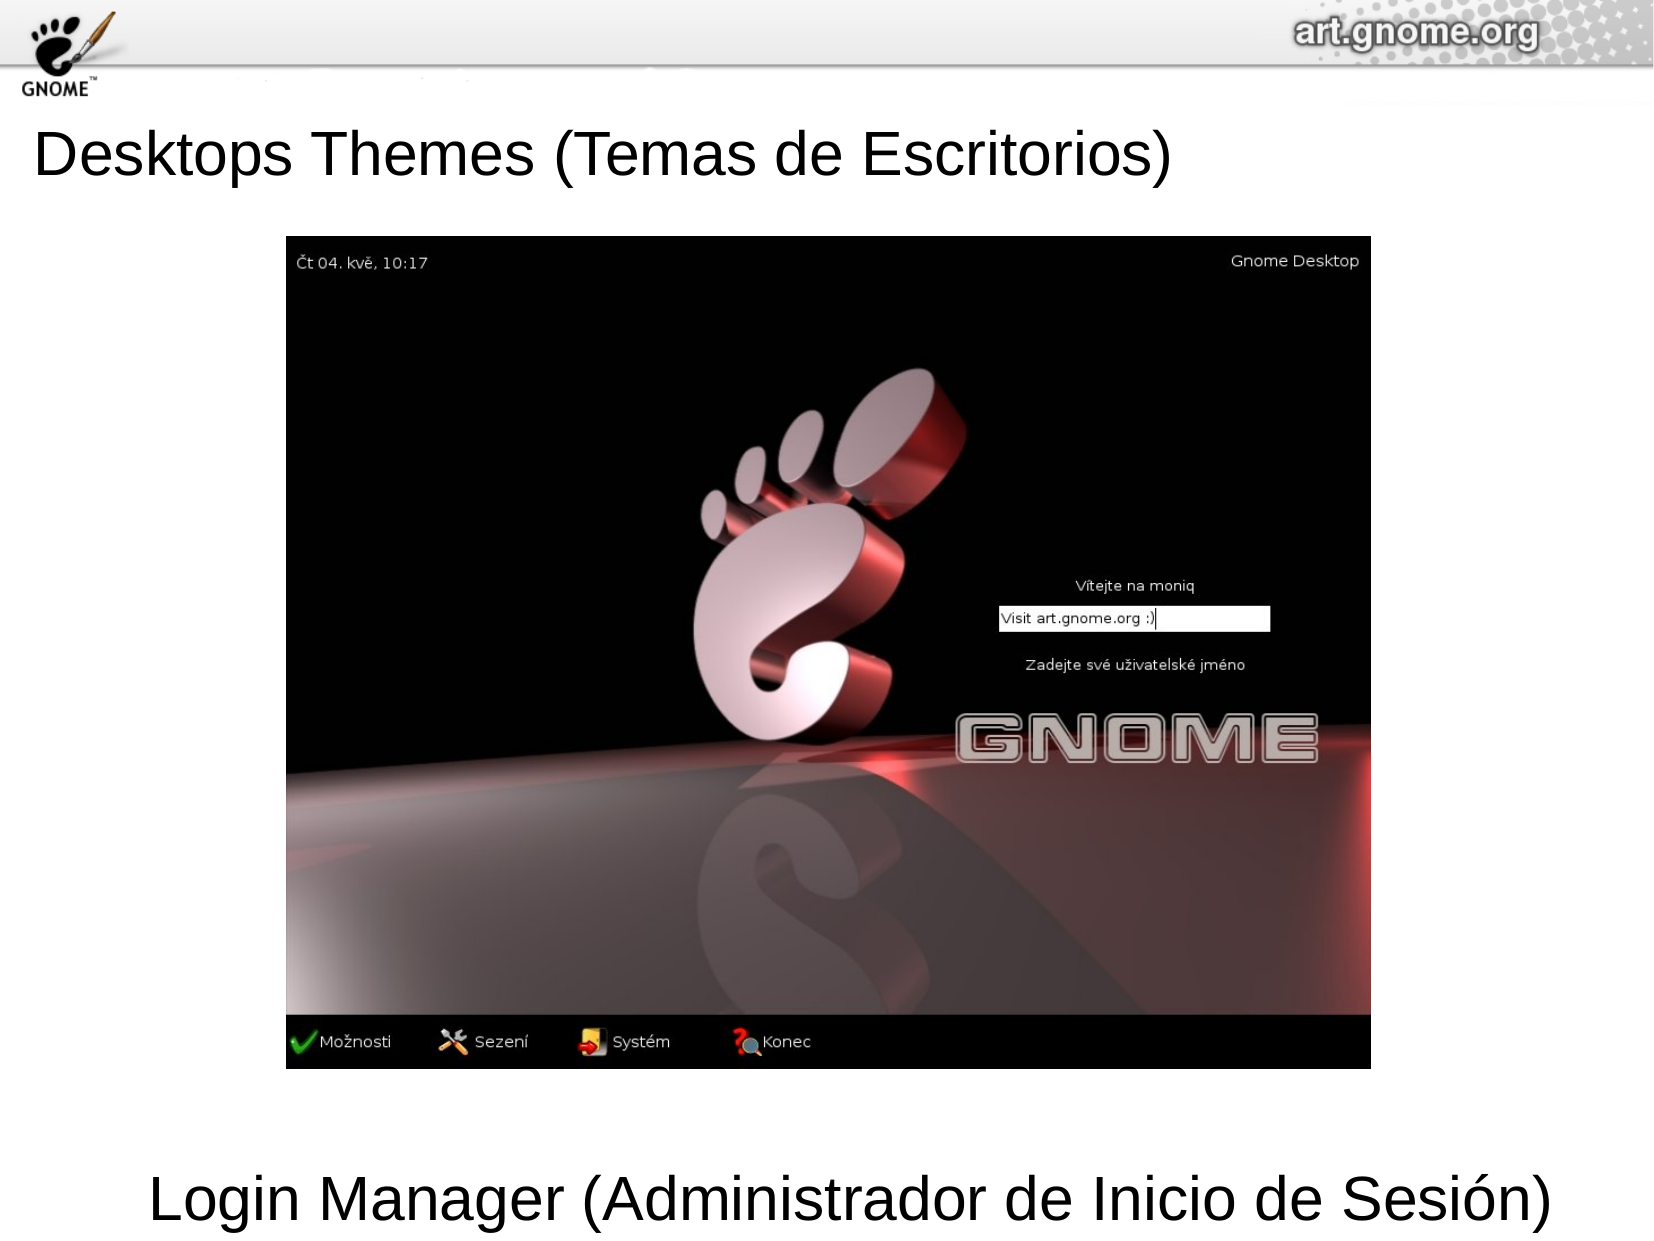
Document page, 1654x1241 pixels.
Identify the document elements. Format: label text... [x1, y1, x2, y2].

picture [0, 0, 1654, 112]
text_box Desktops Themes (Temas de Escritorios) [19, 111, 1207, 197]
picture [286, 236, 1371, 1069]
text_box Login Manager (Administrador de Inicio de Sesión) [133, 1122, 1570, 1207]
